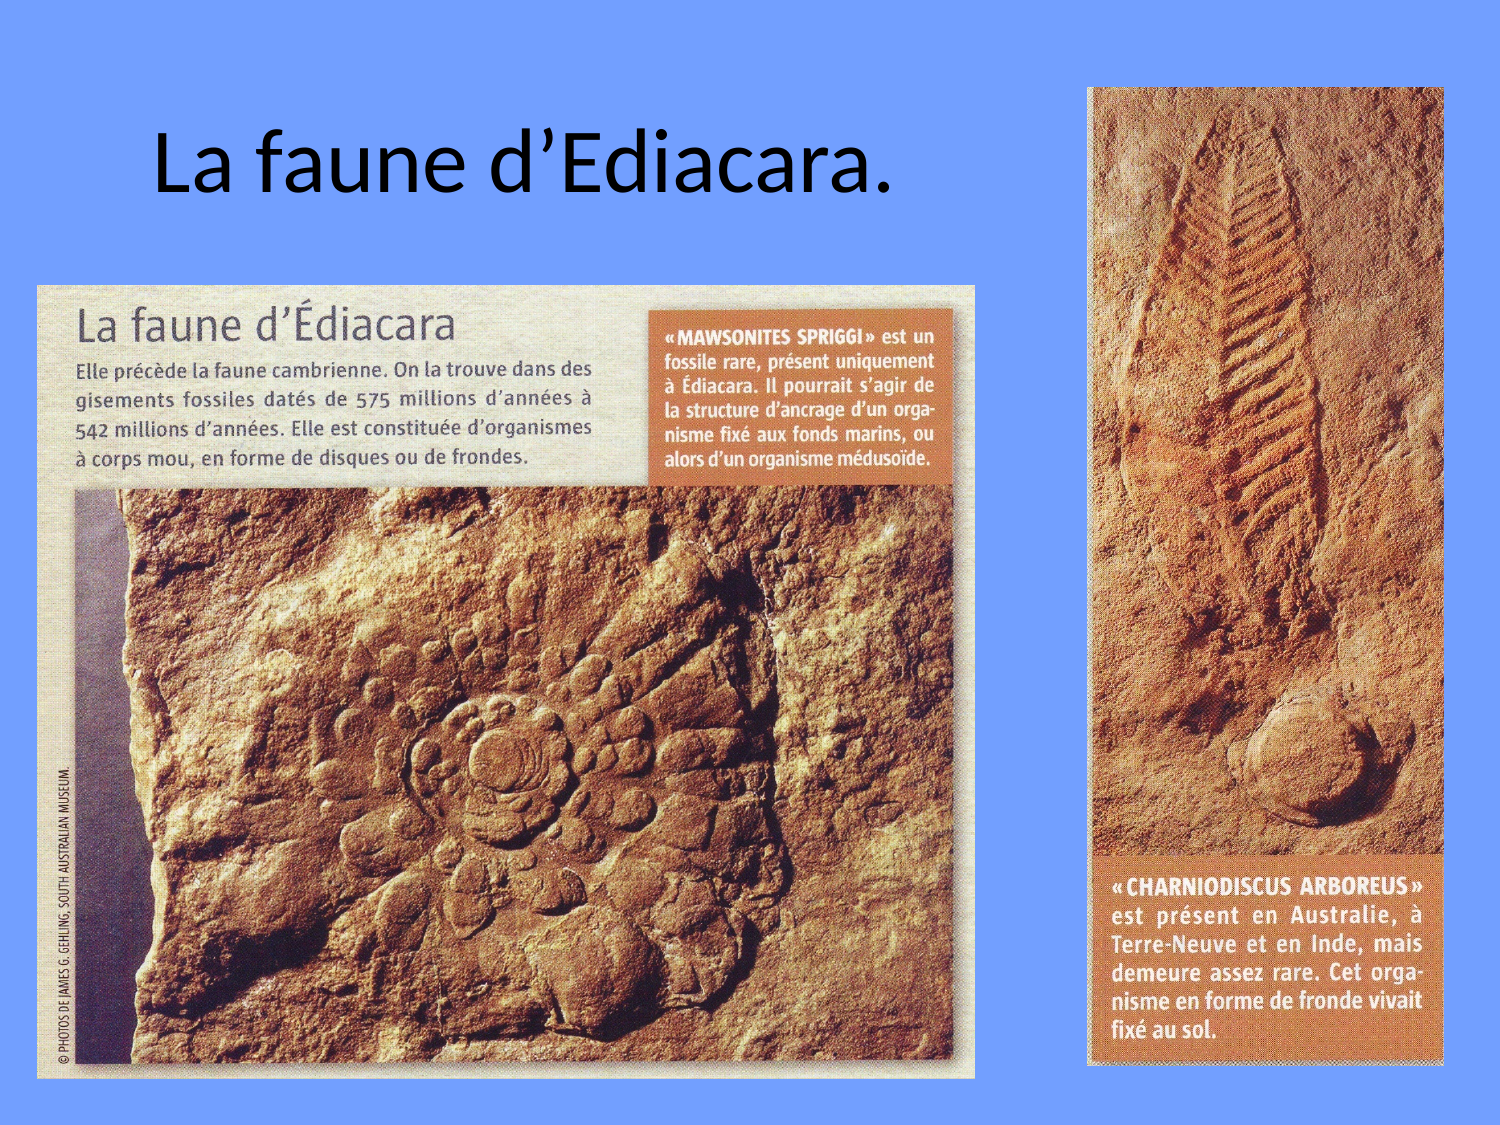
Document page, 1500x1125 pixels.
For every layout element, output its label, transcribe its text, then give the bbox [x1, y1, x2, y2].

picture [37, 285, 975, 1079]
picture [1087, 87, 1444, 1067]
text_box La faune d’Ediacara. [112, 62, 938, 250]
